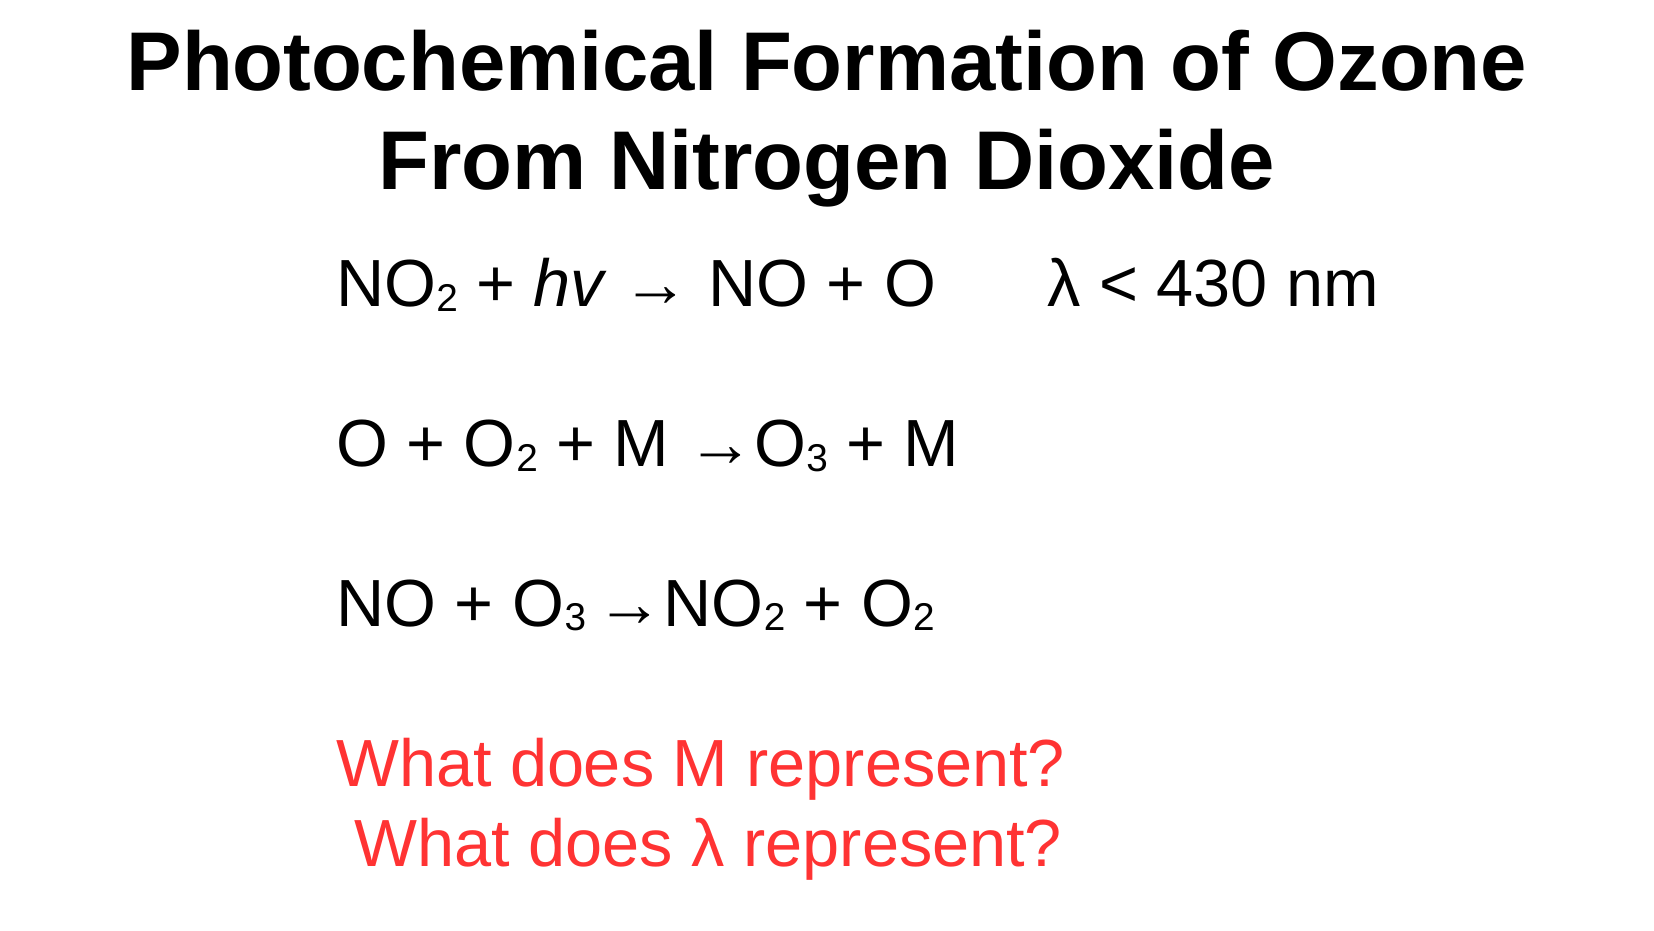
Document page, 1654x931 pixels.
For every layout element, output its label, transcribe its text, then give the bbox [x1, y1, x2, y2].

text_box Photochemical Formation of Ozone From Nitrogen Dioxide [0, 0, 1654, 214]
text_box NO2 + hv → NO + O λ < 430 nm O + O2 + M →O3 + M NO + O3 →NO2 + O2 What does M represent? What does λ represent? [321, 232, 1396, 931]
